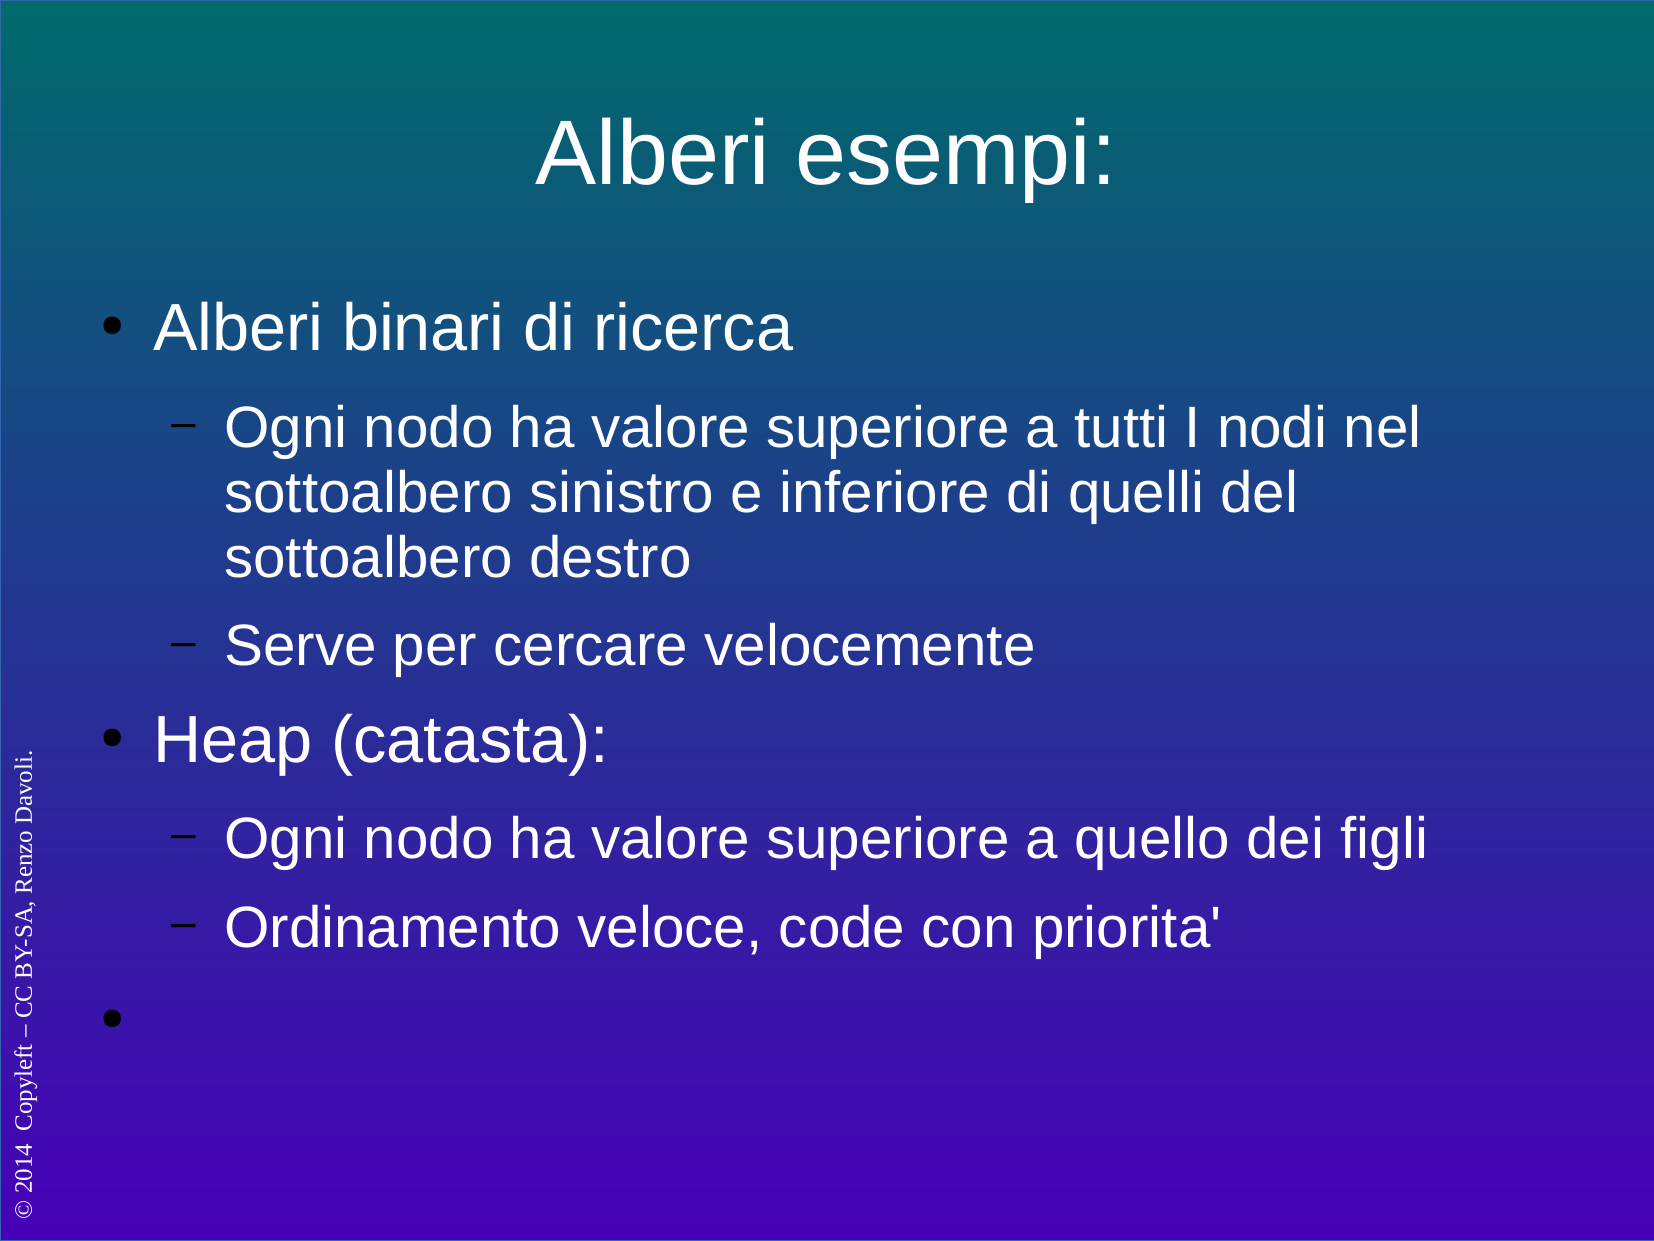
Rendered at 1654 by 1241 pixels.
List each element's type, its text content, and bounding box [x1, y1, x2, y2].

list Alberi binari di ricerca Ogni nodo ha valore superiore a tutti I nodi nel sottoalbero sinistro e inferiore di quelli del sottoalbero destro Serve per cercare velocemente Heap (catasta): Ogni nodo ha valore superiore a quello dei figli Ordinamento veloce, code con priorita' [82, 290, 1571, 1010]
title Alberi esempi: [82, 49, 1571, 257]
